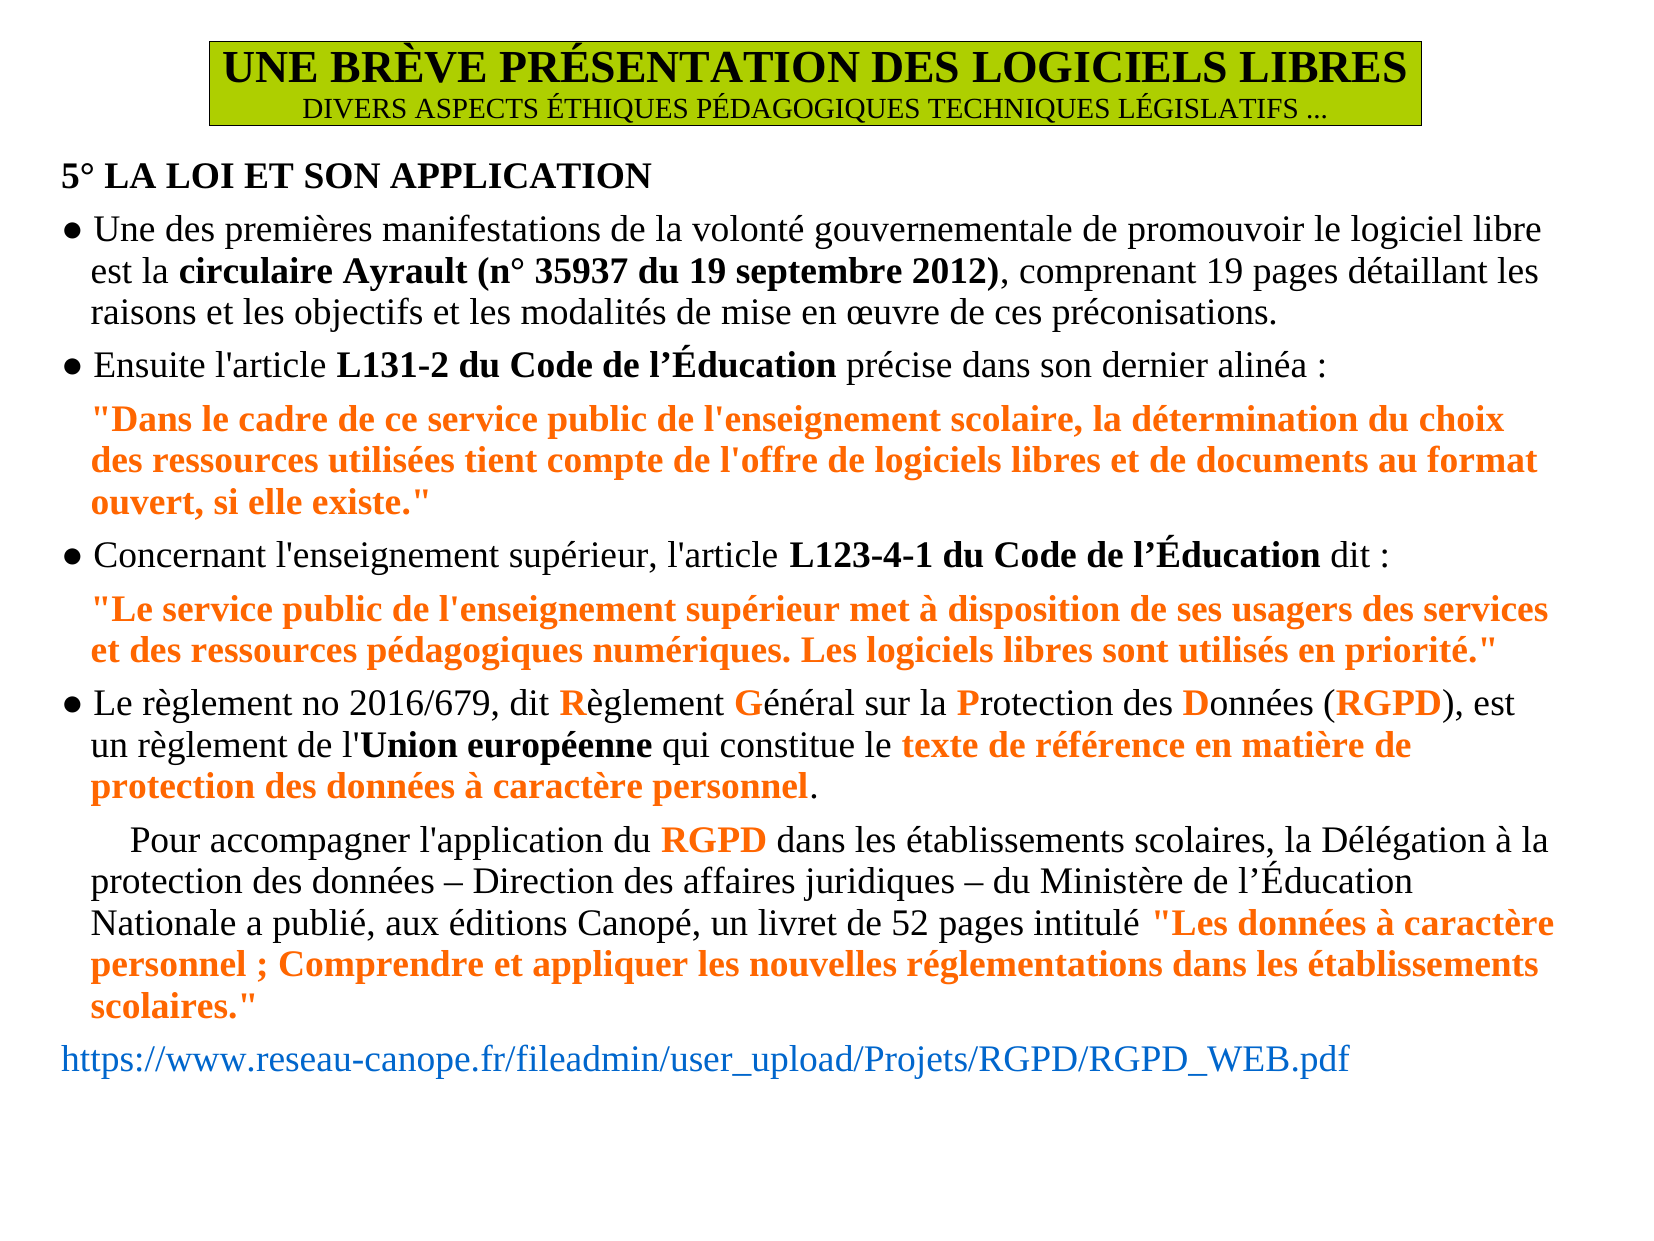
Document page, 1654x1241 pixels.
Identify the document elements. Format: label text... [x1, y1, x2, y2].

text_box UNE BRÈVE PRÉSENTATION DES LOGICIELS LIBRES DIVERS ASPECTS ÉTHIQUES PÉDAGOGIQUES TECHNIQUES LÉGISLATIFS ... [209, 41, 1422, 126]
text_box 5° LA LOI ET SON APPLICATION ● Une des premières manifestations de la volonté gouvernementale de promouvoir le logiciel libre est la circulaire Ayrault (n° 35937 du 19 septembre 2012), comprenant 19 pages détaillant les raisons et les objectifs et les modalités de mise en œuvre de ces préconisations. ● Ensuite l'article L131-2 du Code de l’Éducation précise dans son dernier alinéa : "Dans le cadre de ce service public de l'enseignement scolaire, la détermination du choix des ressources utilisées tient compte de l'offre de logiciels libres et de documents au format ouvert, si elle existe." ● Concernant l'enseignement supérieur, l'article L123-4-1 du Code de l’Éducation dit : "Le service public de l'enseignement supérieur met à disposition de ses usagers des services et des ressources pédagogiques numériques. Les logiciels libres sont utilisés en priorité." ● Le règlement no 2016/679, dit Règlement Général sur la Protection des Données (RGPD), est un règlement de l'Union européenne qui constitue le texte de référence en matière de protection des données à caractère personnel. Pour accompagner l'application du RGPD dans les établissements scolaires, la Délégation à la protection des données – Direction des affaires juridiques – du Ministère de l’Éducation Nationale a publié, aux éditions Canopé, un livret de 52 pages intitulé "Les données à caractère personnel ; Comprendre et appliquer les nouvelles réglementations dans les établissements scolaires." https://www.reseau-canope.fr/fileadmin/user_upload/Projets/RGPD/RGPD_WEB.pdf [61, 154, 1557, 1085]
